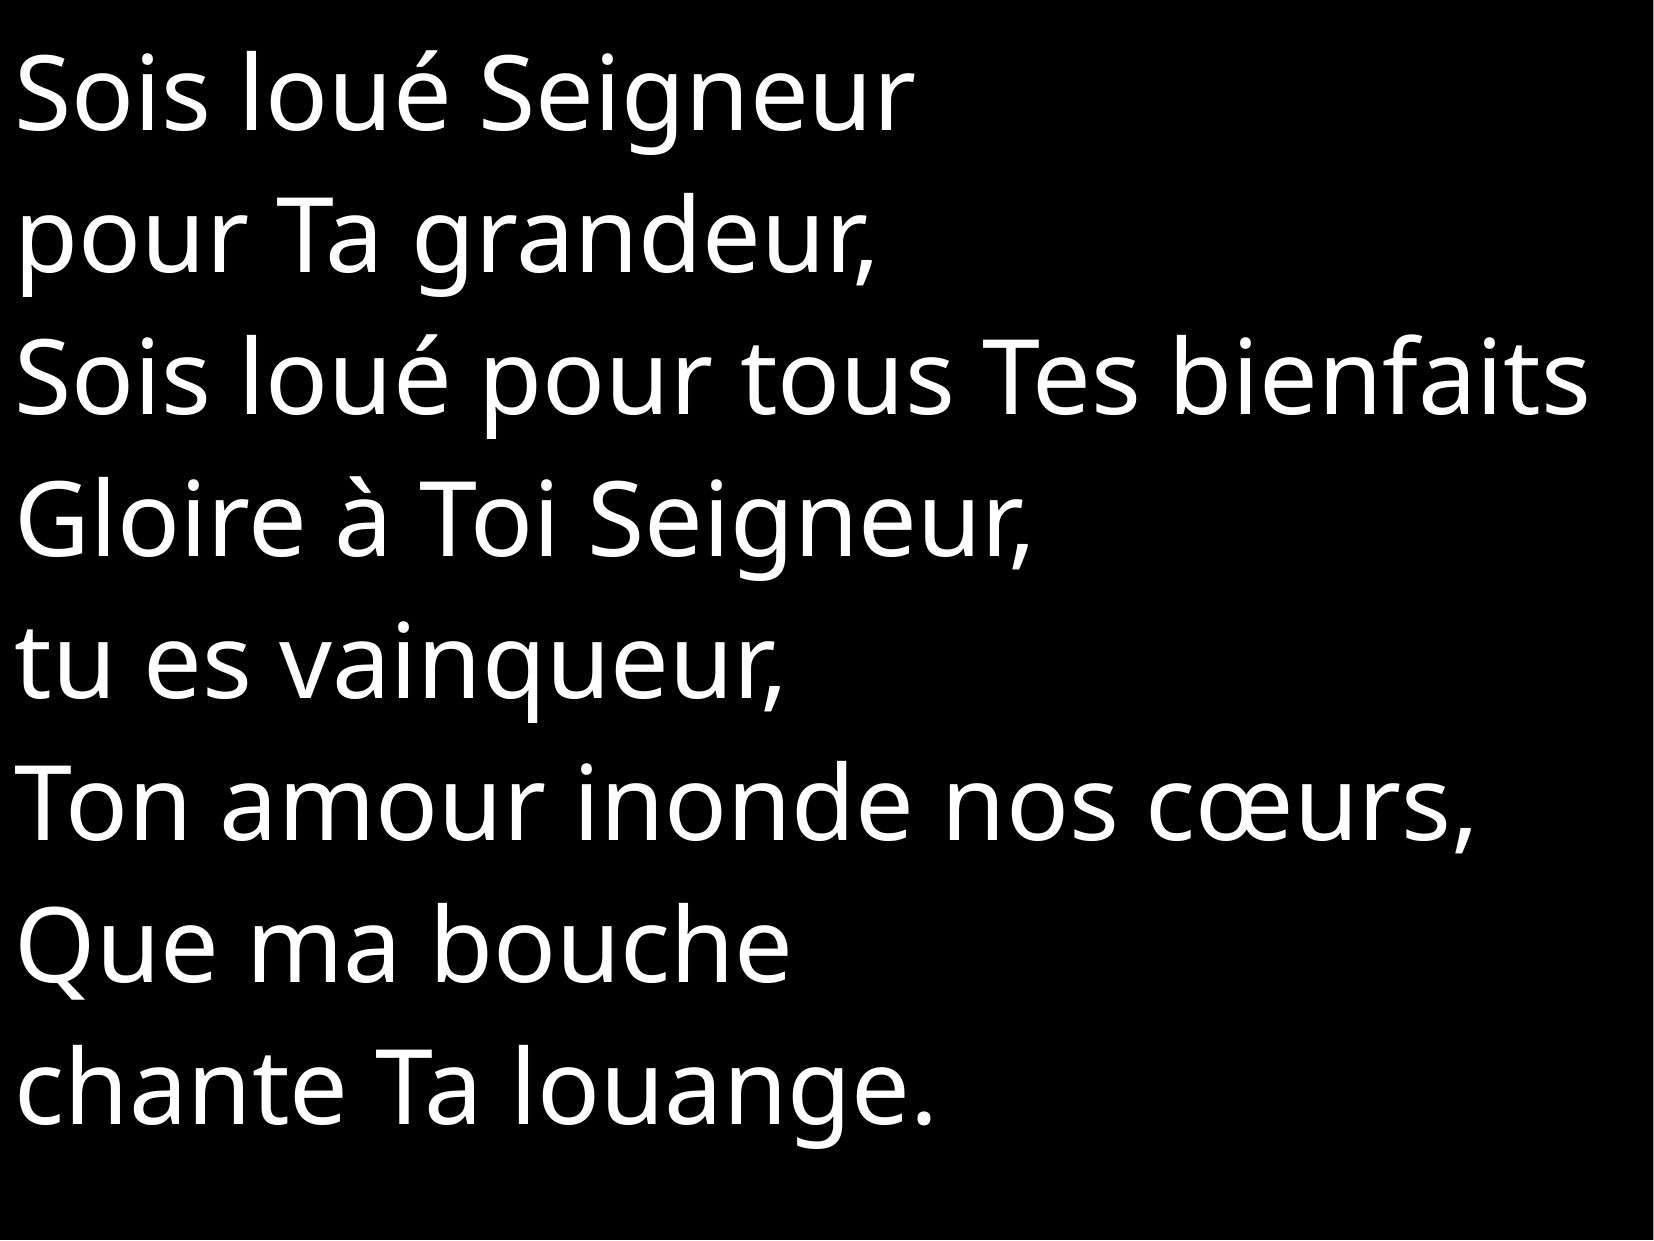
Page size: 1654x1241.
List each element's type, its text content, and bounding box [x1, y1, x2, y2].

text_box Sois loué Seigneur pour Ta grandeur, Sois loué pour tous Tes bienfaits Gloire à Toi Seigneur, tu es vainqueur, Ton amour inonde nos cœurs, Que ma bouche chante Ta louange. . [0, 11, 1654, 1241]
